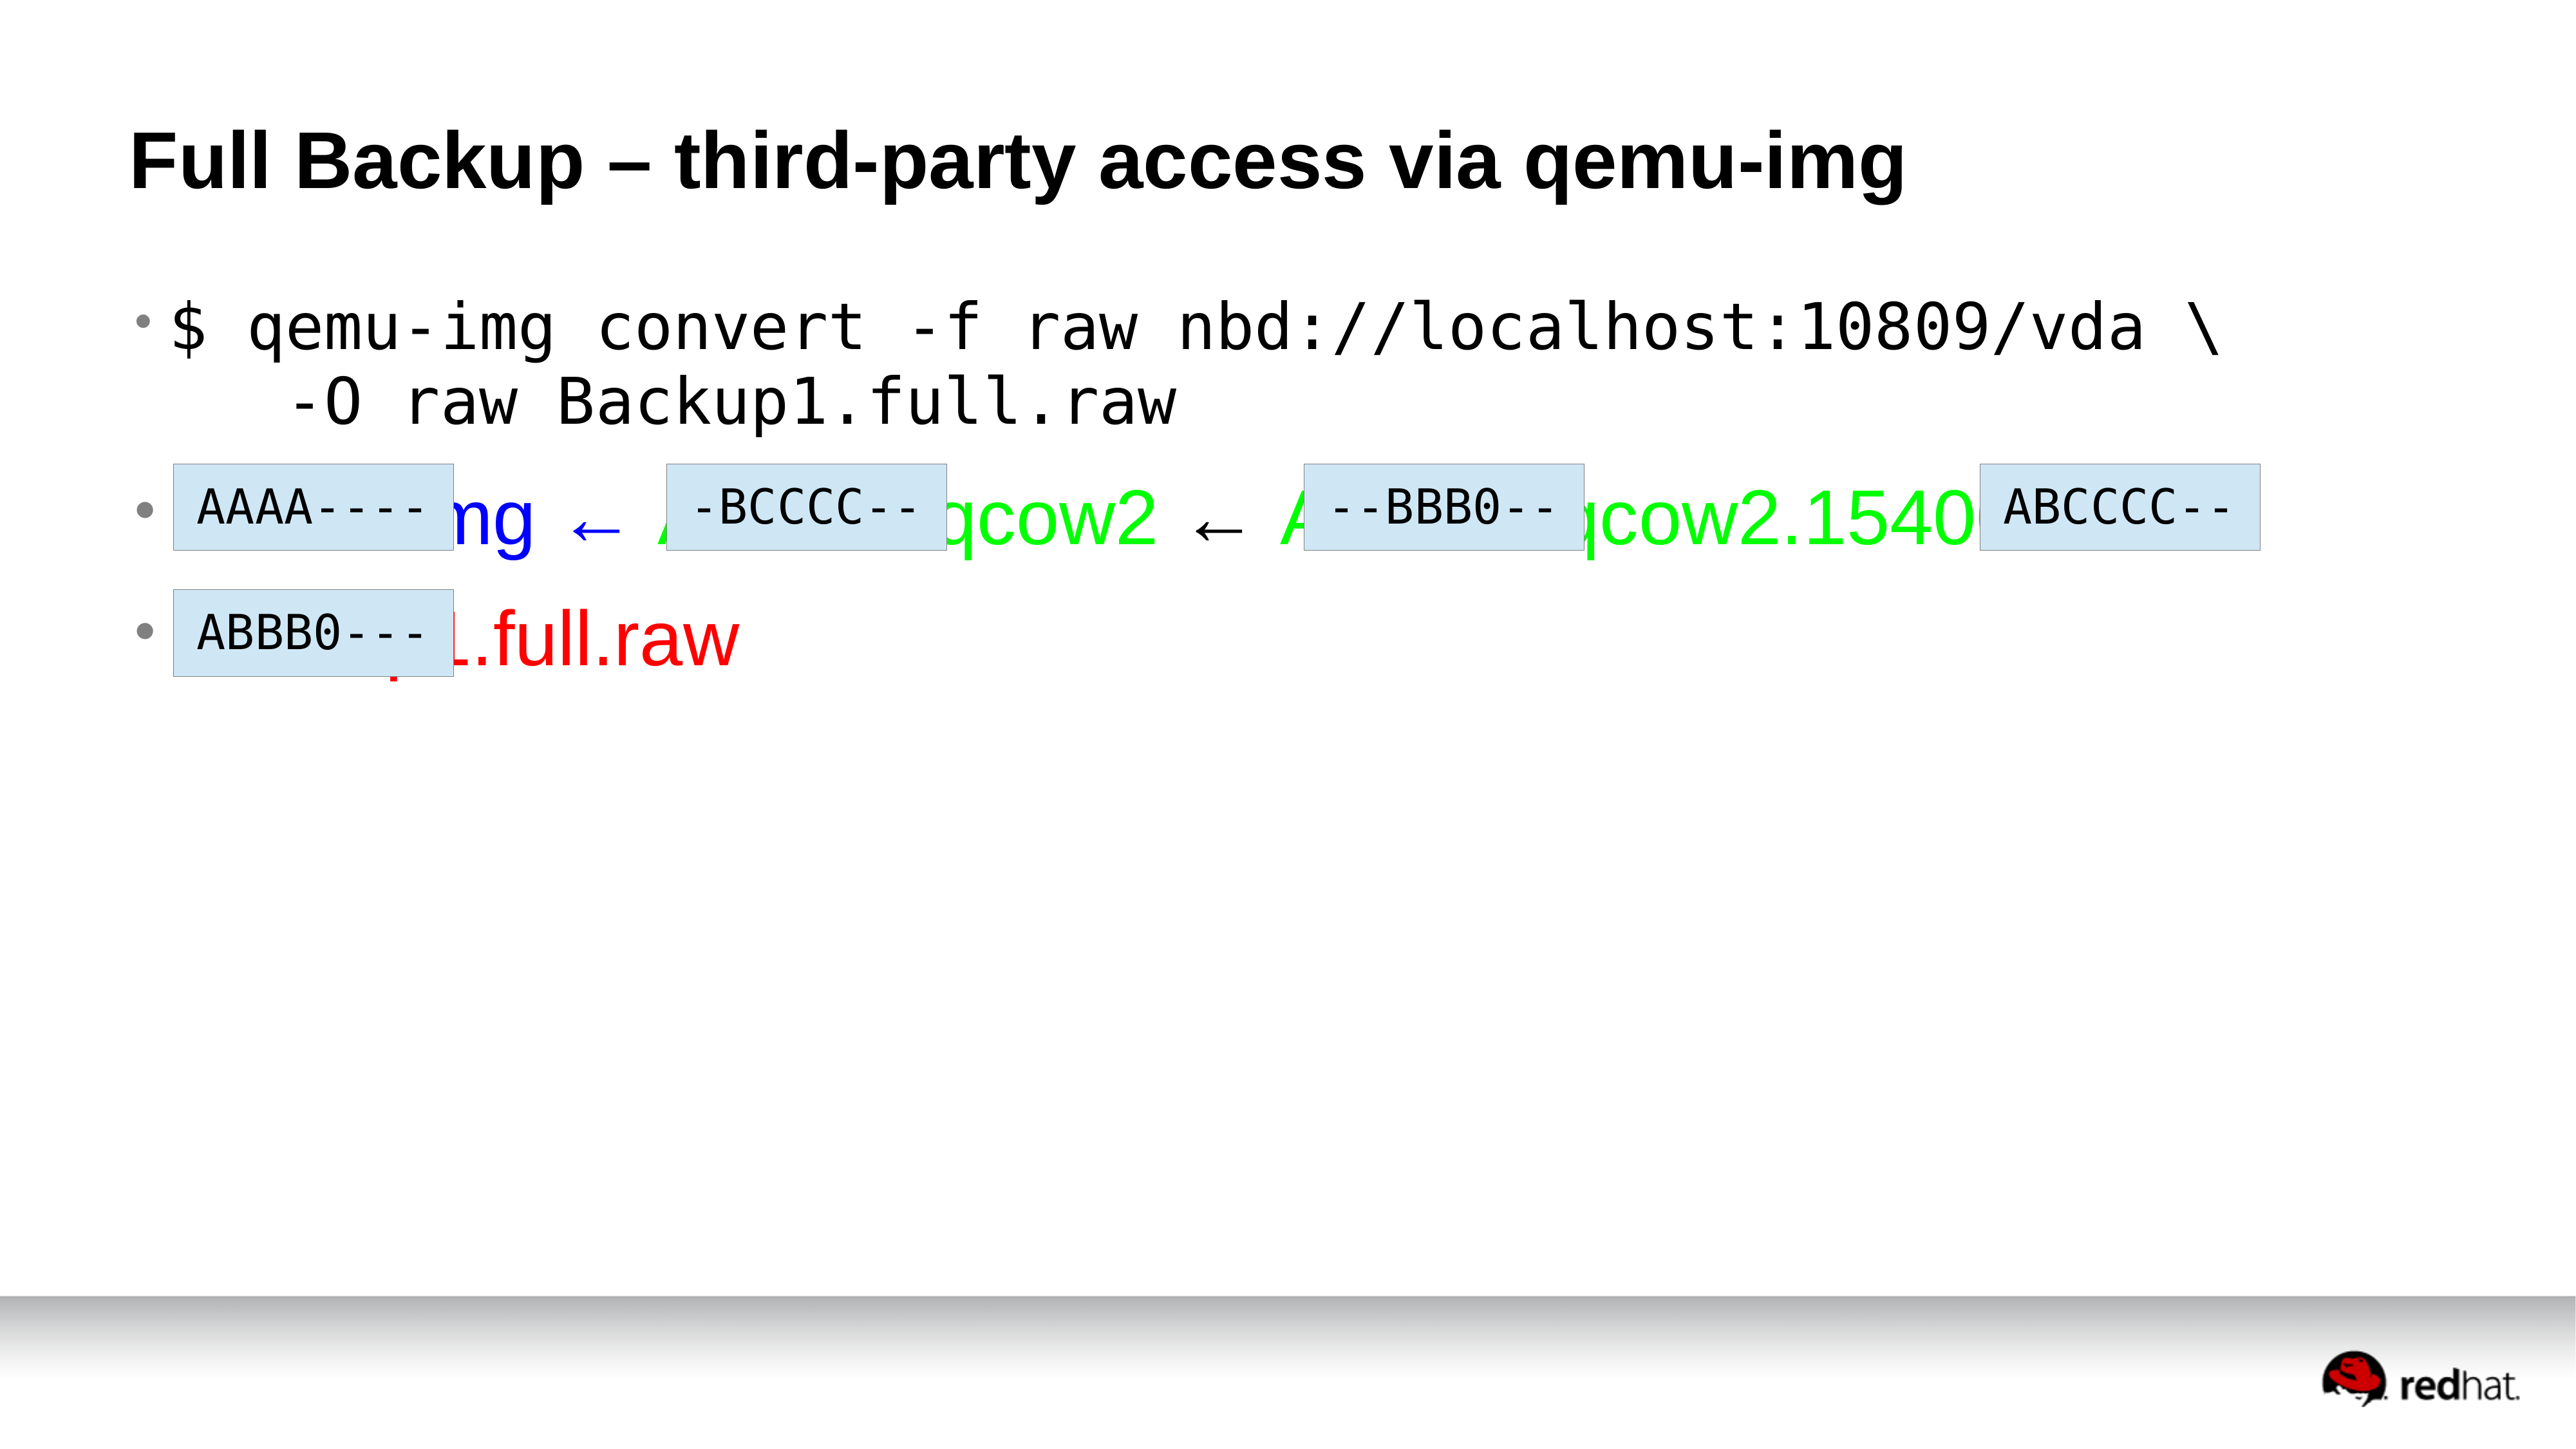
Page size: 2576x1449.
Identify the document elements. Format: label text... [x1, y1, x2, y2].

text_box --BBB0-- [1304, 464, 1584, 551]
text_box ABCCCC-- [1980, 464, 2261, 551]
text_box ABBB0--- [173, 589, 454, 677]
text_box AAAA---- [173, 464, 454, 551]
text_box -BCCCC-- [666, 464, 947, 551]
list $ qemu-img convert -f raw nbd://localhost:10809/vda \ -O raw Backup1.full.raw Base1.img ← Active1.qcow2 ← Active1.qcow2.1540065765 Backup1.full.raw [123, 289, 2425, 1208]
picture [0, 0, 2576, 1446]
title Full Backup – third-party access via qemu-img [129, 100, 2261, 222]
